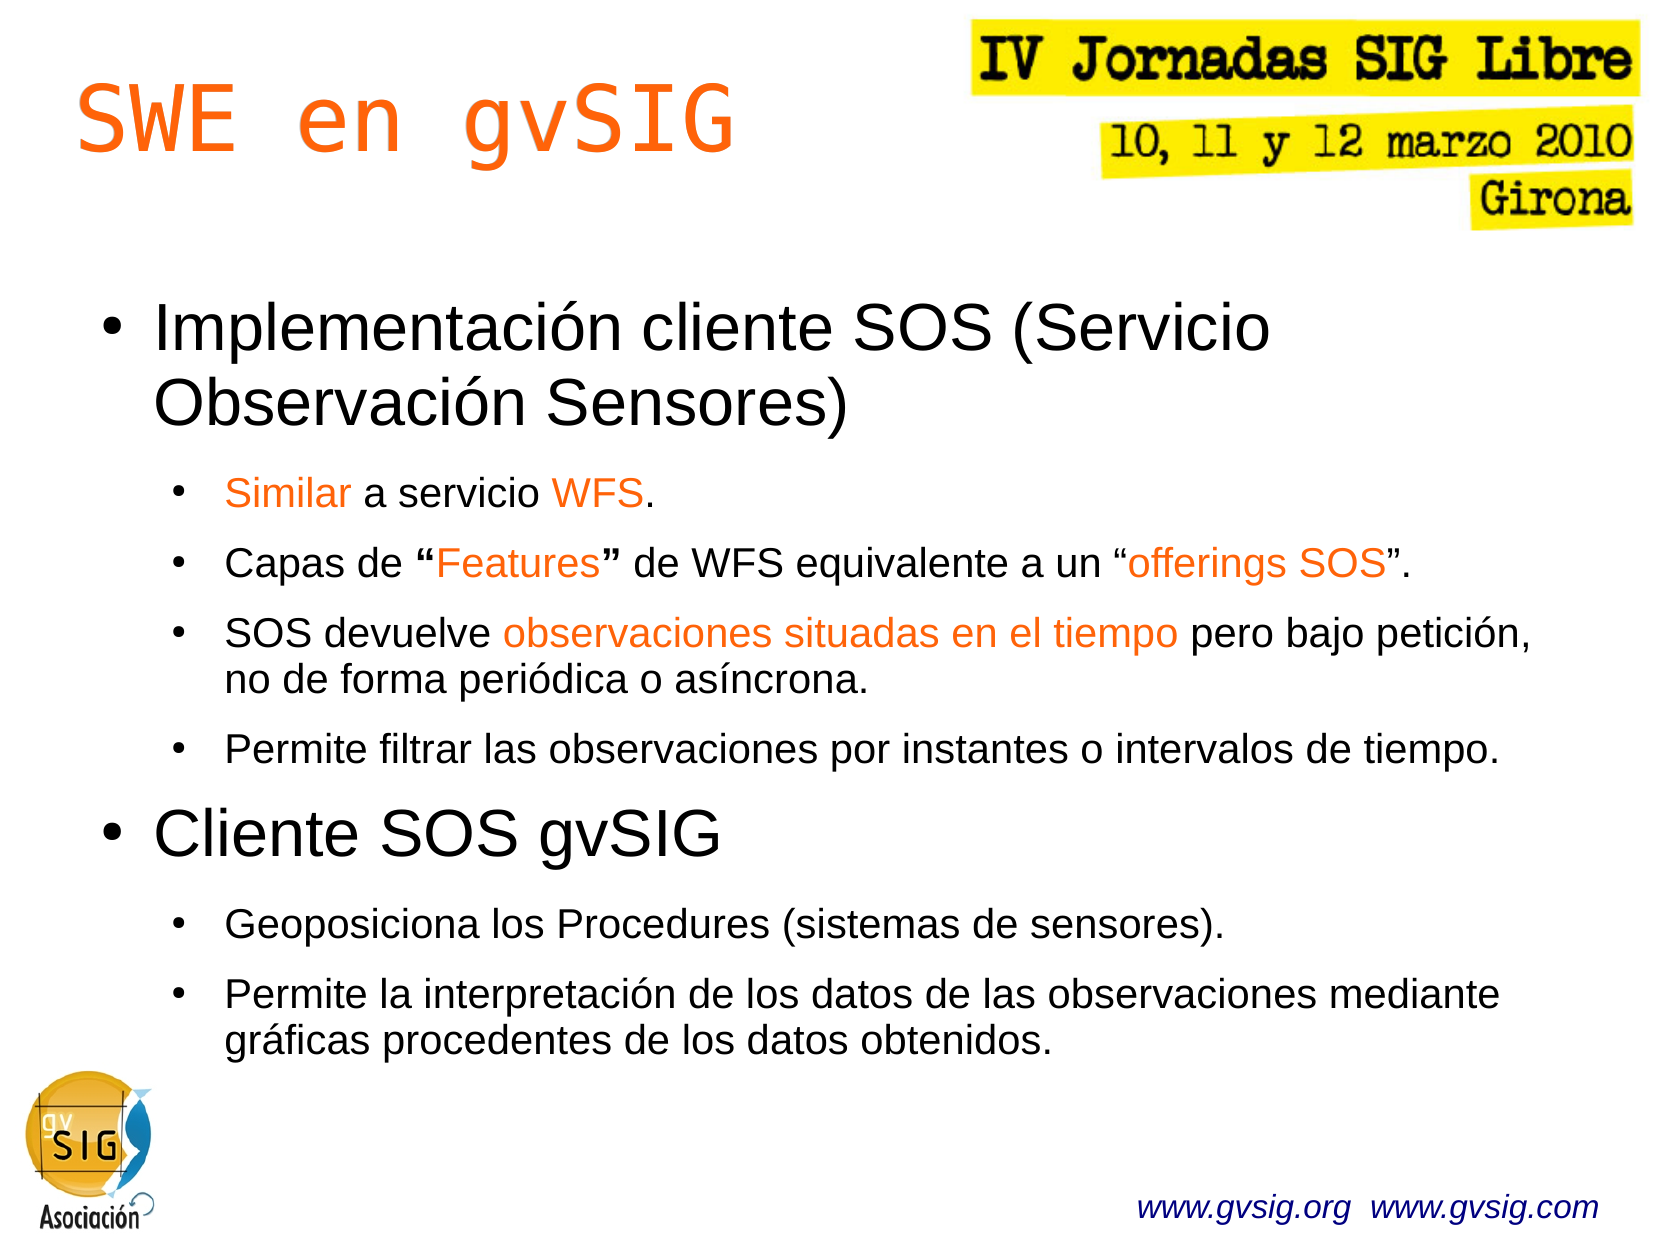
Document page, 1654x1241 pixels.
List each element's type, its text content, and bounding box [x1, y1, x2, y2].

text_box SWE en gvSIG [59, 59, 1471, 182]
list Implementación cliente SOS (Servicio Observación Sensores) Similar a servicio WFS. Capas de “Features” de WFS equivalente a un “offerings SOS”. SOS devuelve observaciones situadas en el tiempo pero bajo petición, no de forma periódica o asíncrona. Permite filtrar las observaciones por instantes o intervalos de tiempo. Cliente SOS gvSIG Geoposiciona los Procedures (sistemas de sensores). Permite la interpretación de los datos de las observaciones mediante gráficas procedentes de los datos obtenidos. [82, 290, 1571, 1109]
picture [956, 0, 1654, 276]
picture [0, 1062, 178, 1241]
